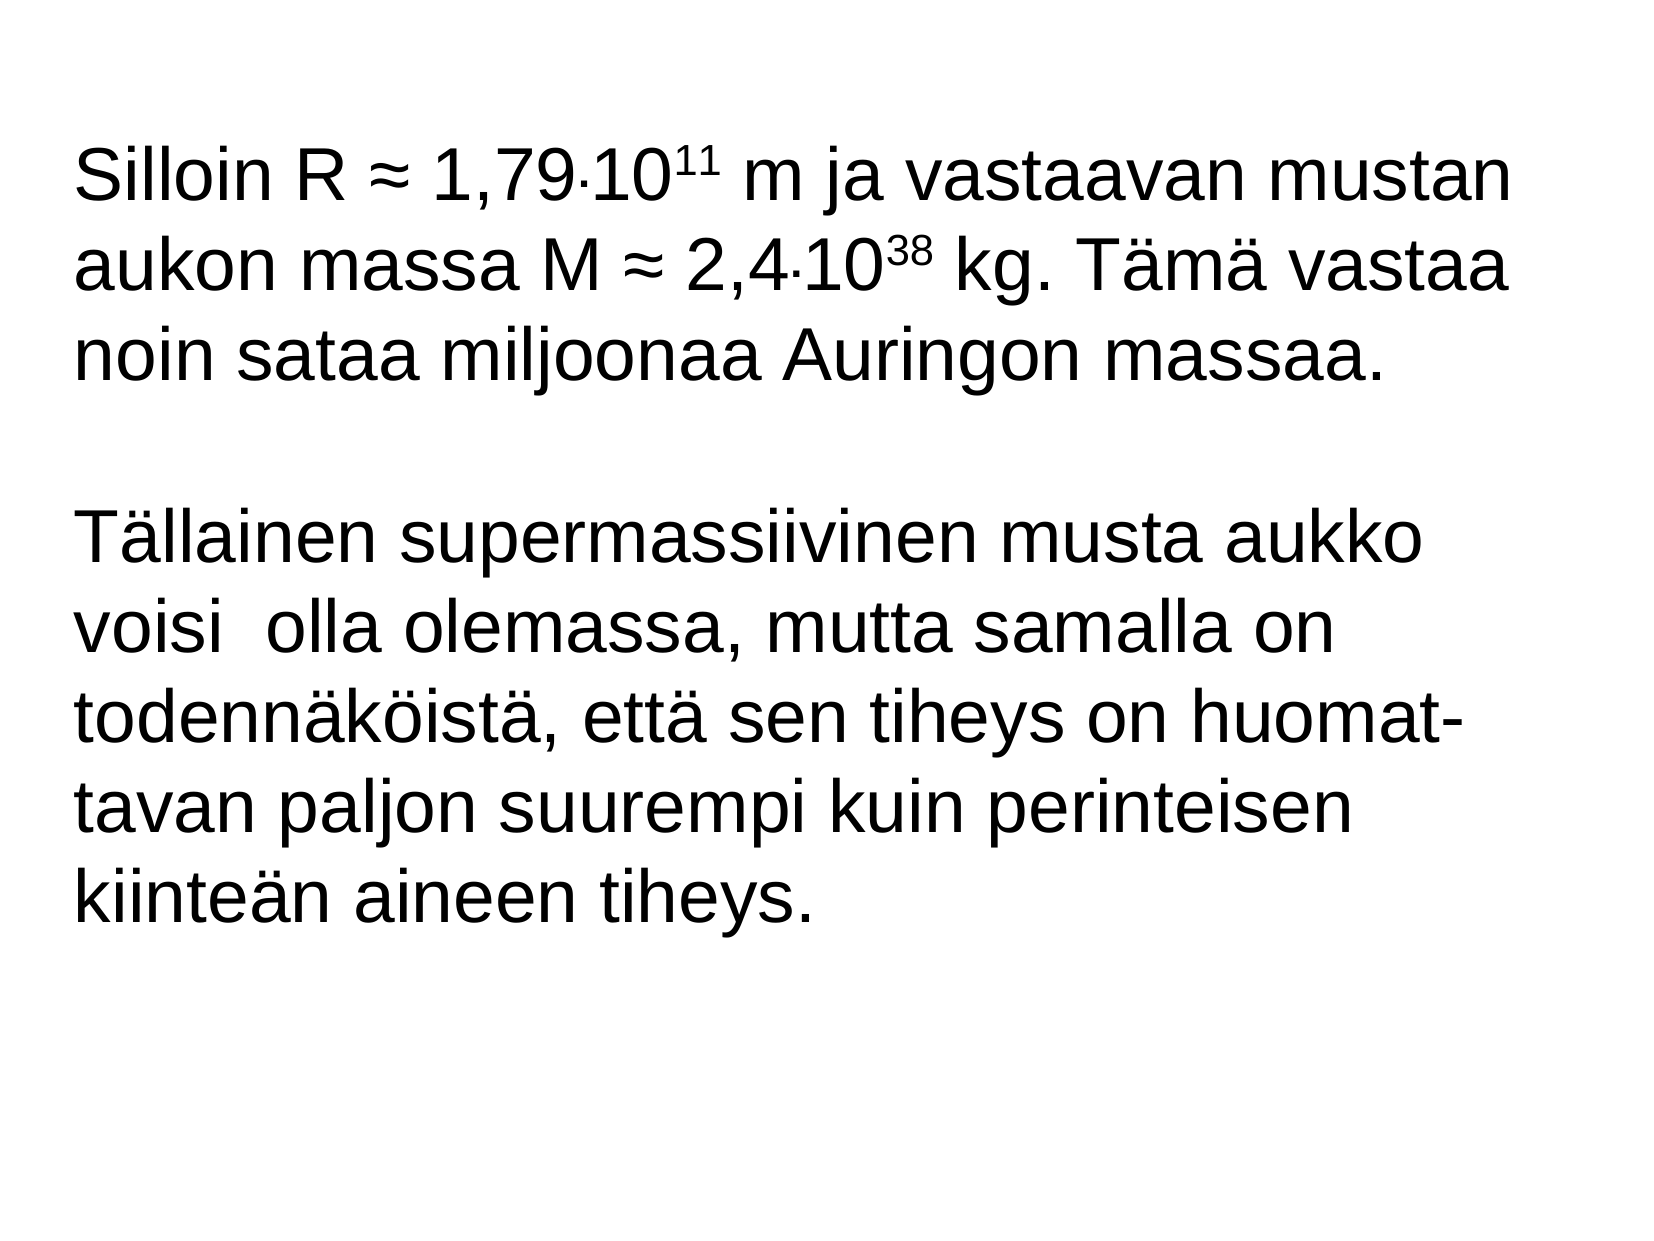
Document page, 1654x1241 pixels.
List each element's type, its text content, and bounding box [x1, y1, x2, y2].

text_box Silloin R ≈ 1,79.1011 m ja vastaavan mustan aukon massa M ≈ 2,4.1038 kg. Tämä vastaa noin sataa miljoonaa Auringon massaa. Tällainen supermassiivinen musta aukko voisi olla olemassa, mutta samalla on todennäköistä, että sen tiheys on huomat-tavan paljon suurempi kuin perinteisen kiinteän aineen tiheys. [59, 118, 1595, 946]
